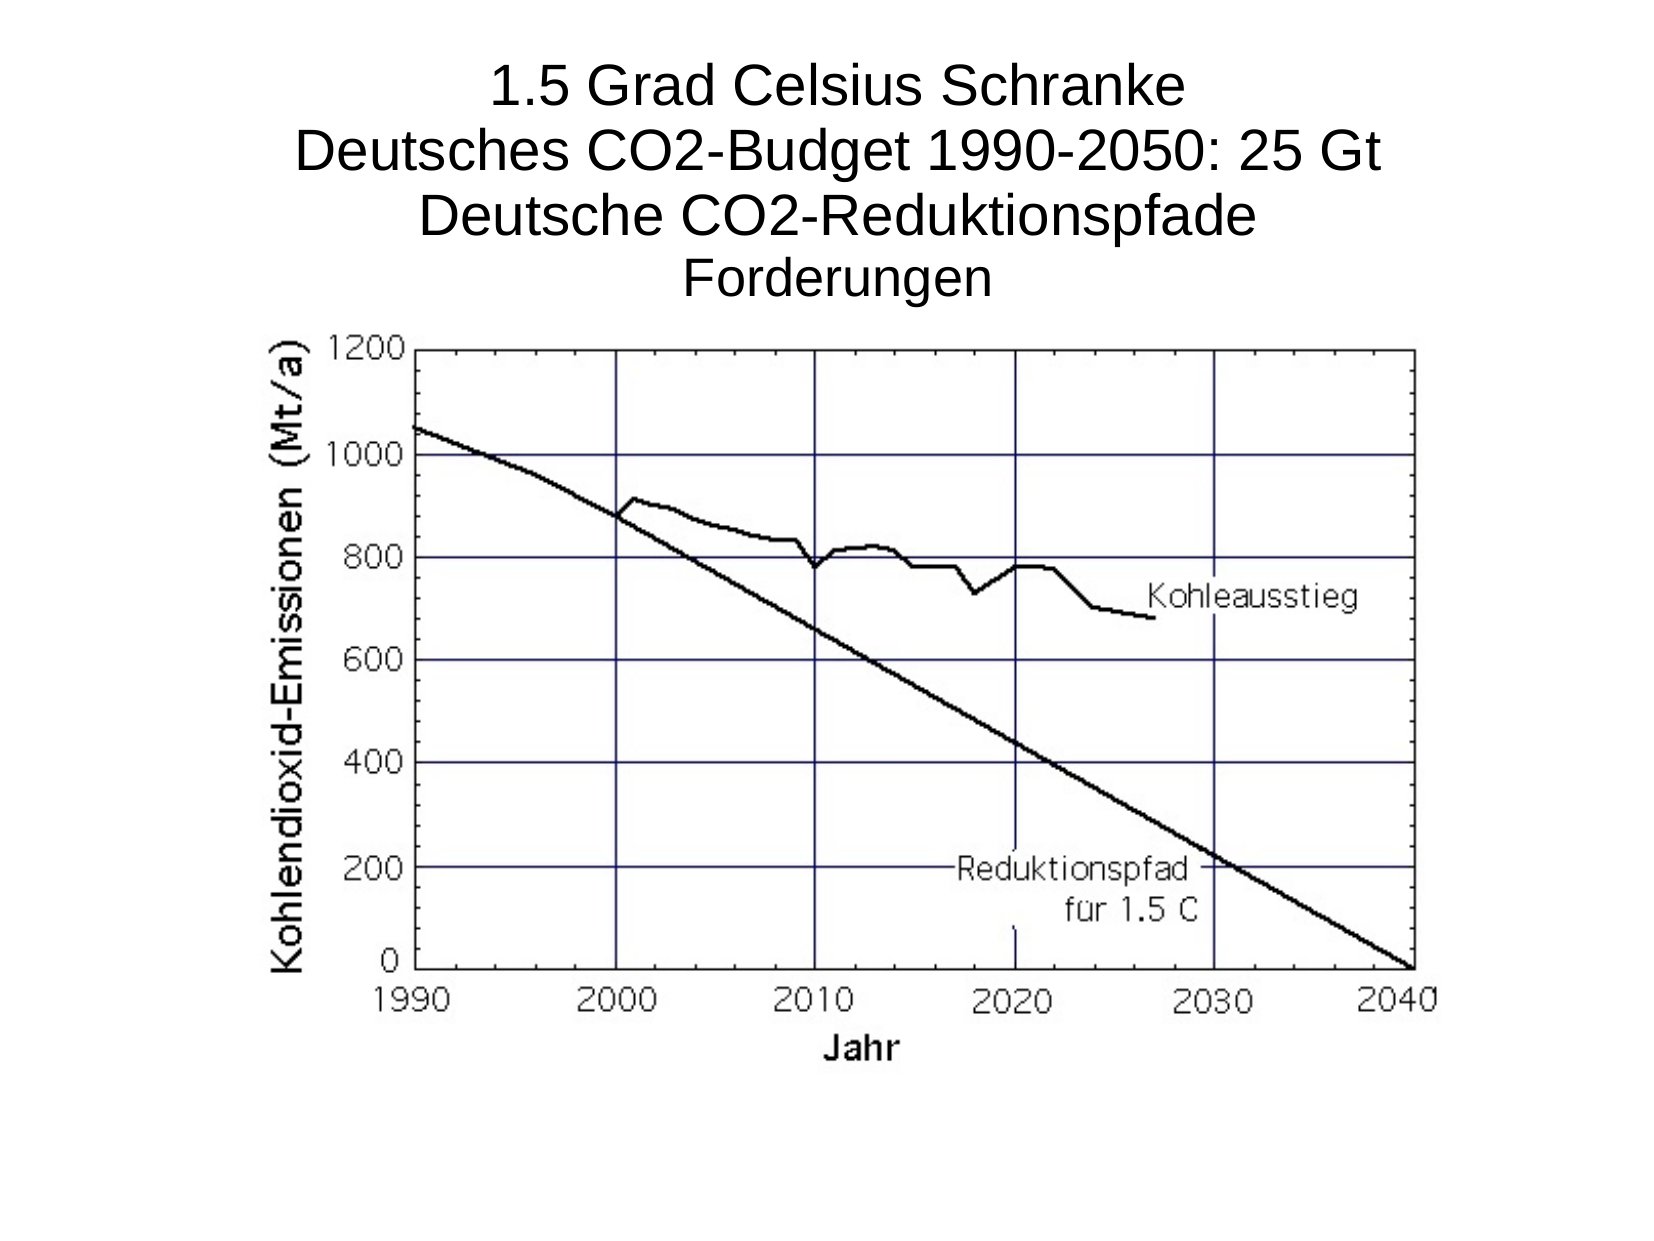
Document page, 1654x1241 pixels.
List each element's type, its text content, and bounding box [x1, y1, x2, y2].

picture [212, 319, 1441, 1139]
title 1.5 Grad Celsius Schranke Deutsches CO2-Budget 1990-2050: 25 Gt Deutsche CO2-Reduktionspfade Forderungen [94, 52, 1583, 309]
